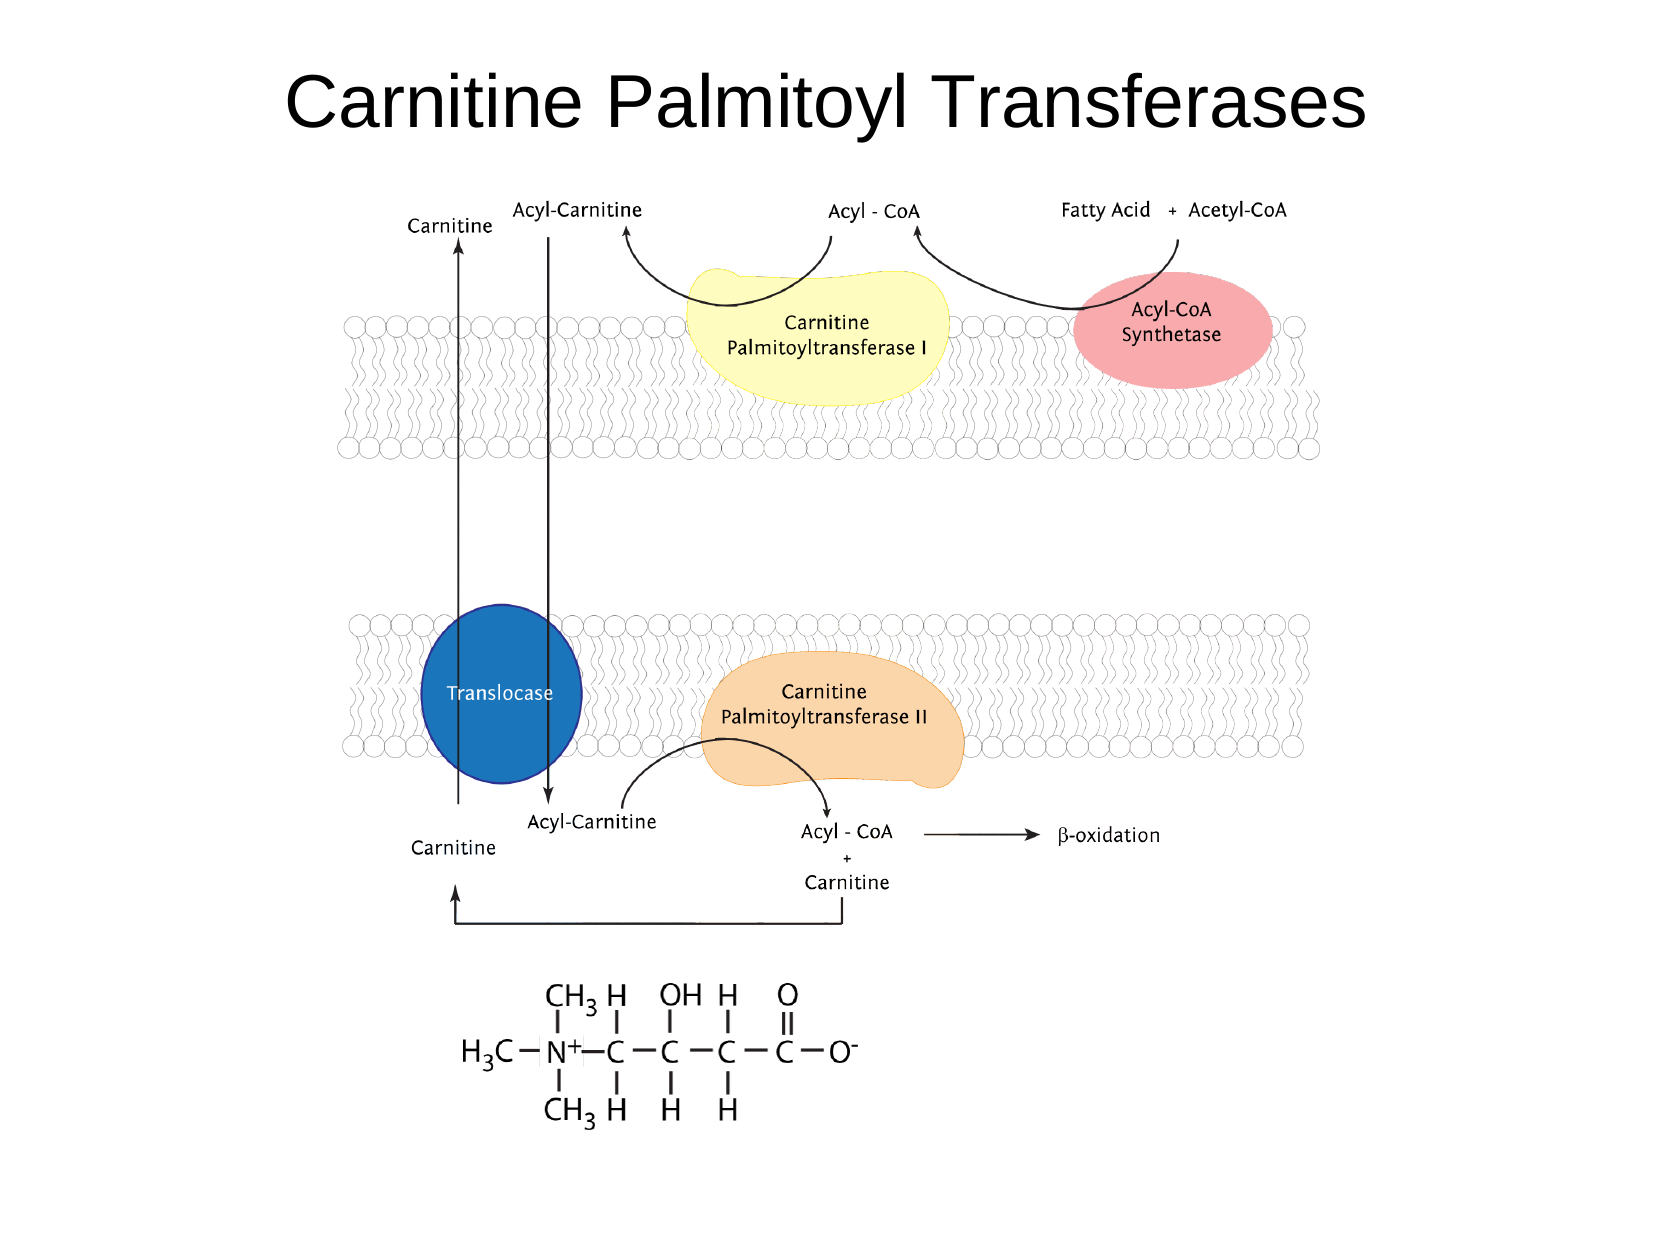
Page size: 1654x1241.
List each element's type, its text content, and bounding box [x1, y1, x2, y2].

title Carnitine Palmitoyl Transferases [82, 55, 1571, 145]
picture [328, 198, 1322, 1140]
